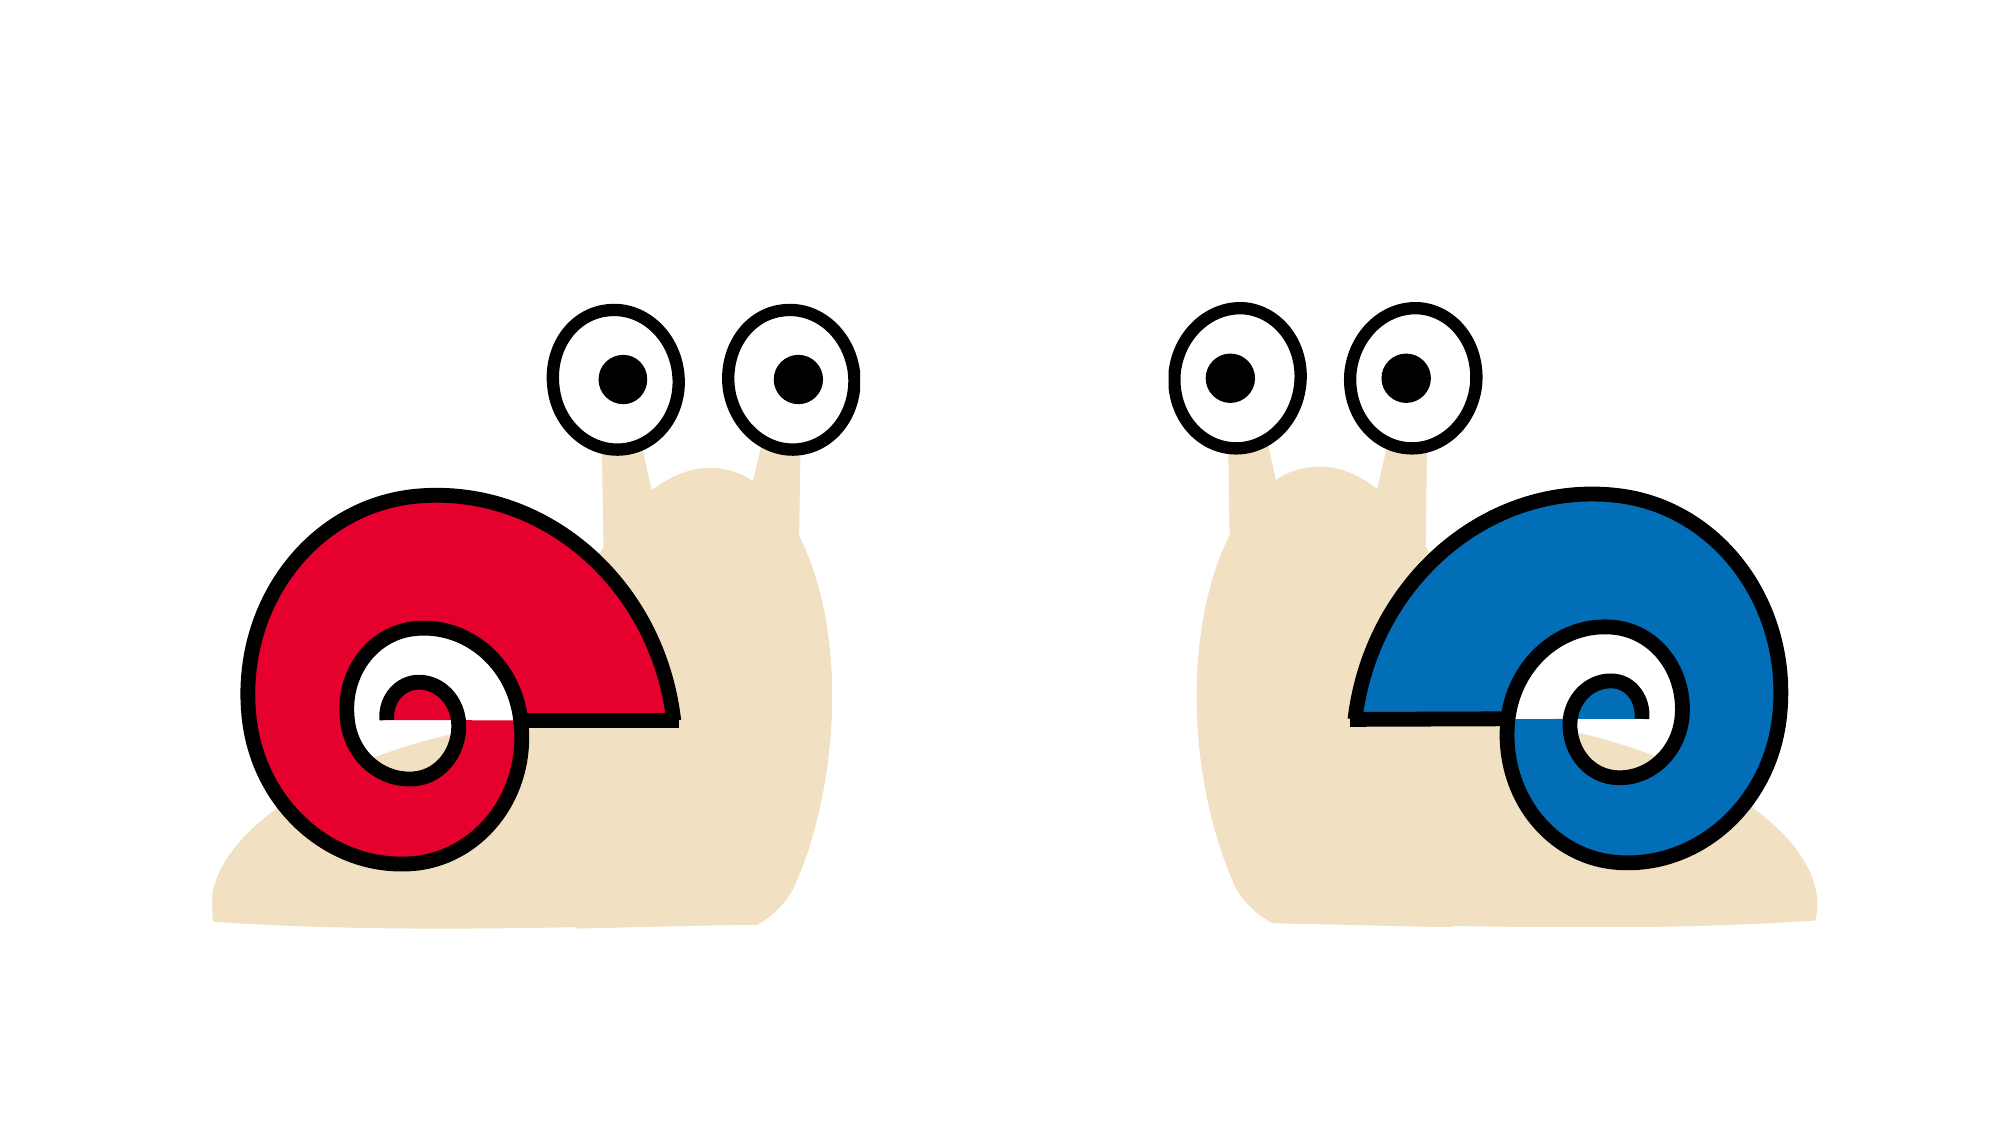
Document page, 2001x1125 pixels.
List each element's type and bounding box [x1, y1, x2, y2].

picture [1168, 302, 1819, 927]
picture [212, 302, 861, 929]
